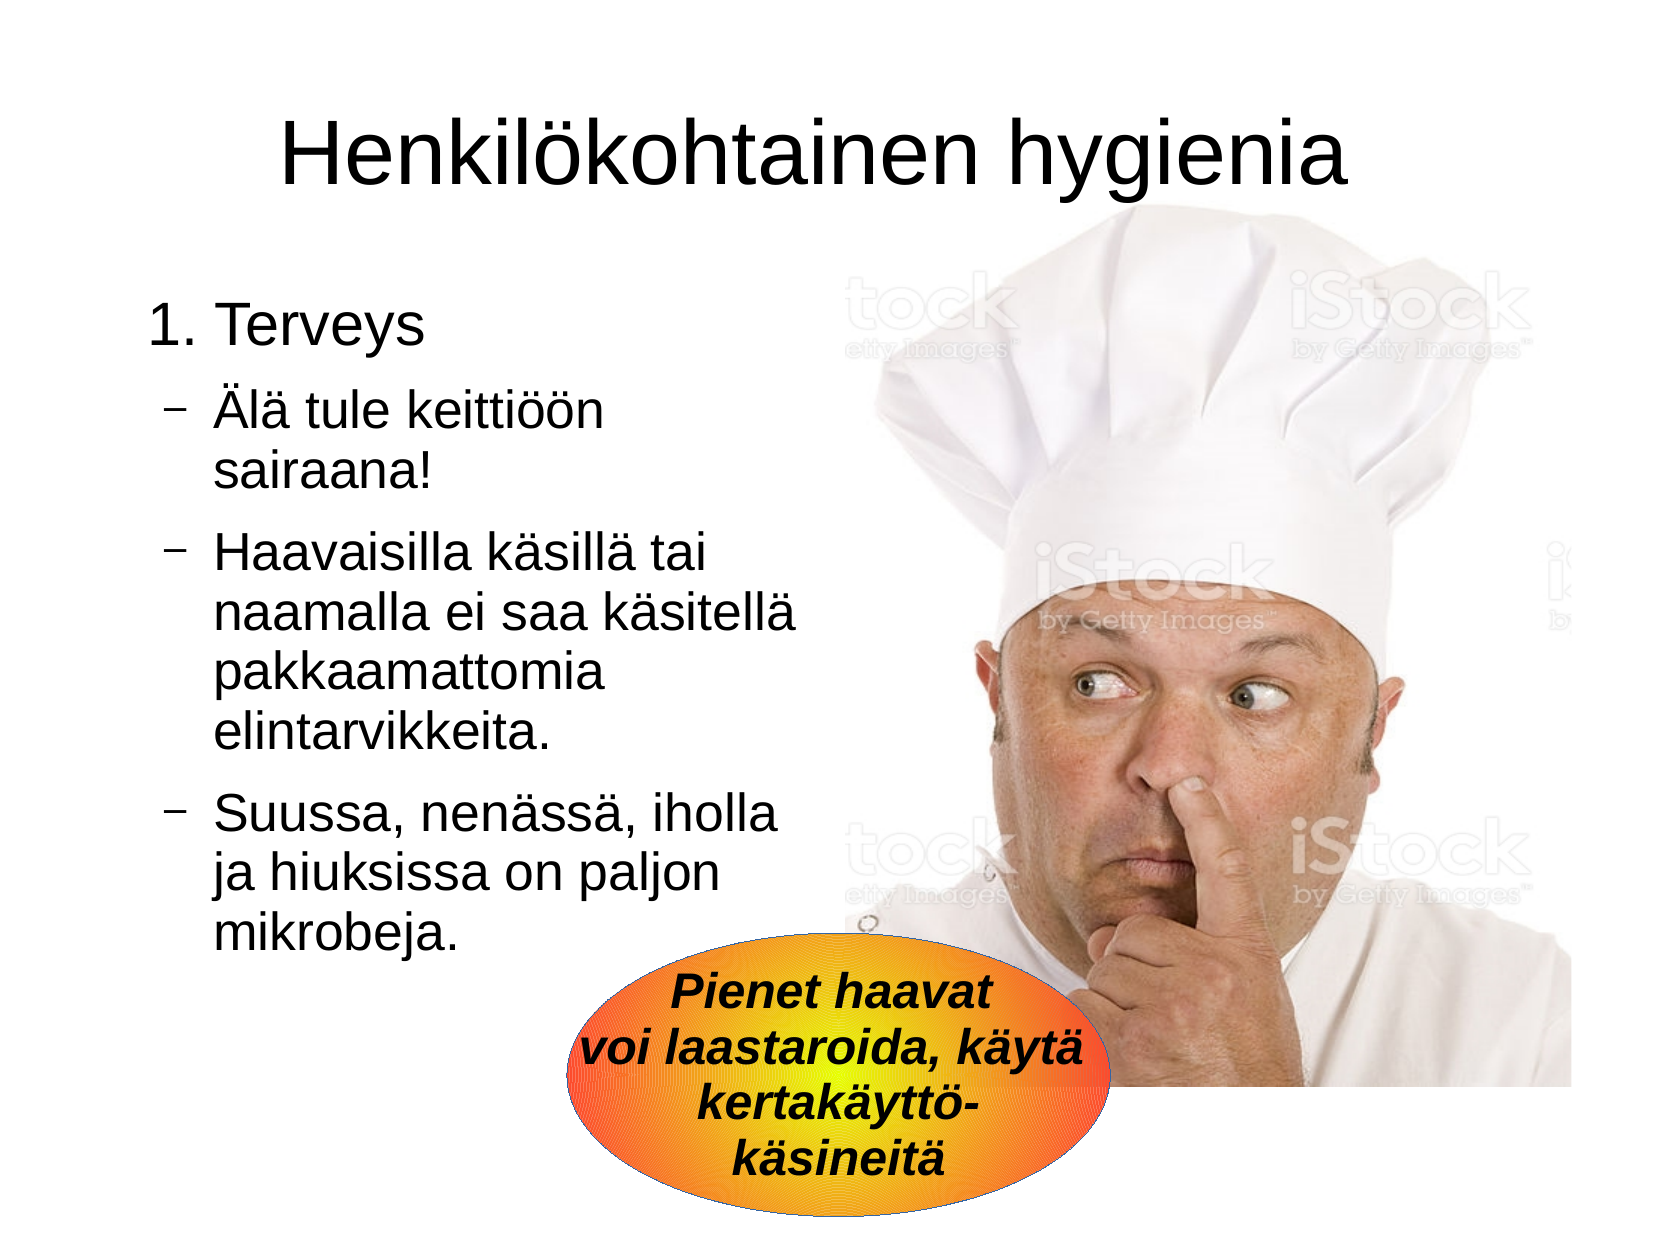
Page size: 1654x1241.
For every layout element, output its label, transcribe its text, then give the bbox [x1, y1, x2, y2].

title Henkilökohtainen hygienia [82, 49, 1571, 257]
list 1. Terveys Älä tule keittiöön sairaana! Haavaisilla käsillä tai naamalla ei saa käsitellä pakkaamattomia elintarvikkeita. Suussa, nenässä, iholla ja hiuksissa on paljon mikrobeja. [82, 290, 809, 1010]
text_box Pienet haavat voi laastaroida, käytä kertakäyttö- käsineitä [596, 933, 1080, 1217]
picture [845, 153, 1572, 1087]
